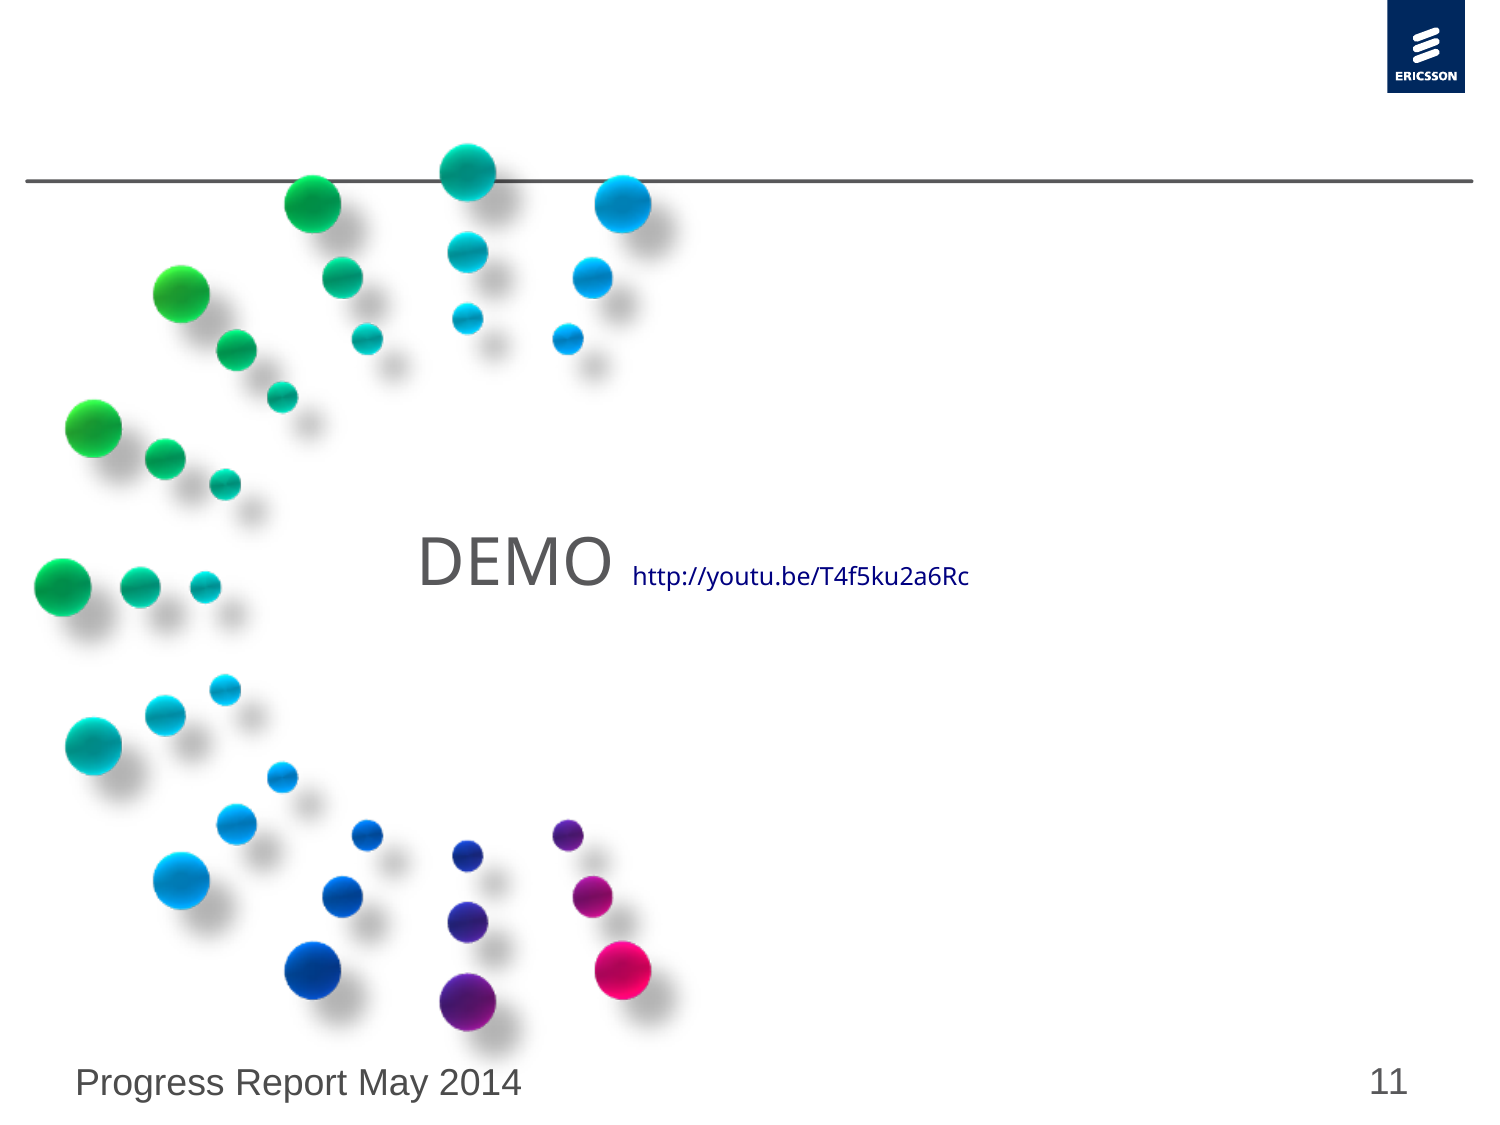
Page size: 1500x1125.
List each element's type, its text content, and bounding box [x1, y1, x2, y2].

picture [28, 137, 711, 1093]
text_box DEMO http://youtu.be/T4f5ku2a6Rc [711, 518, 1095, 599]
